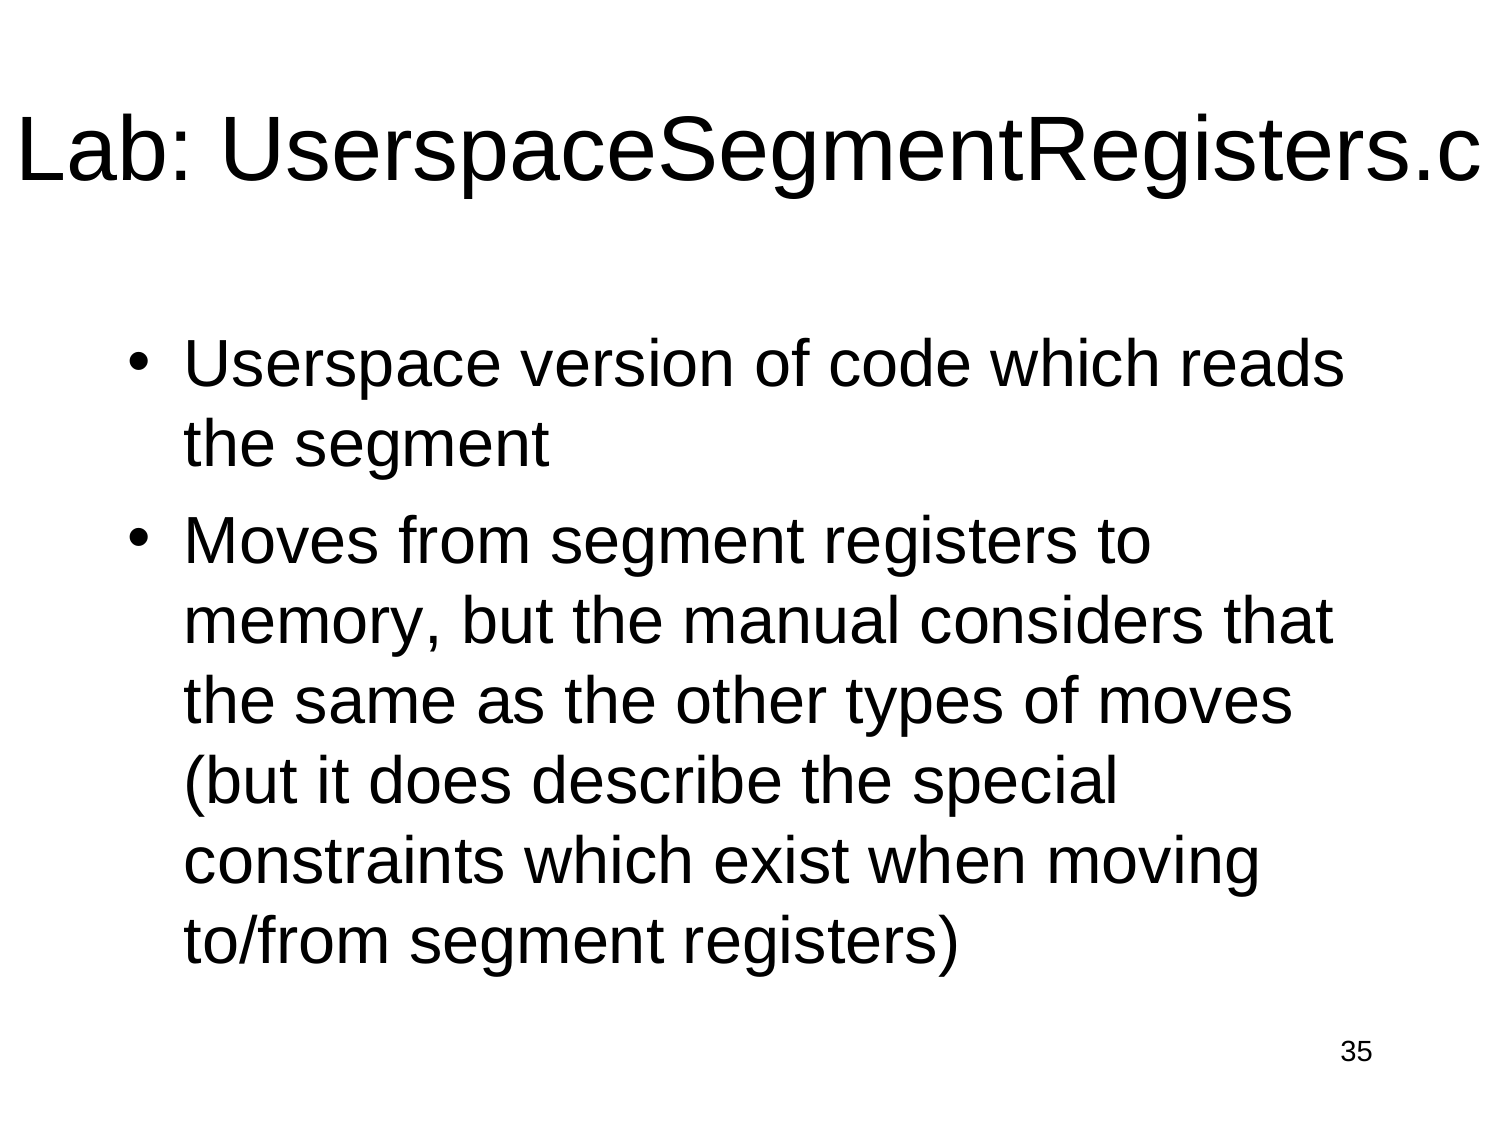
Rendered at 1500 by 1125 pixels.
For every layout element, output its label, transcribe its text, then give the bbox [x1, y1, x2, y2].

list Userspace version of code which reads the segment Moves from segment registers to memory, but the manual considers that the same as the other types of moves (but it does describe the special constraints which exist when moving to/from segment registers) [112, 312, 1388, 988]
title Lab: UserspaceSegmentRegisters.c [0, 49, 1500, 238]
text_box <number> [1074, 1025, 1388, 1101]
